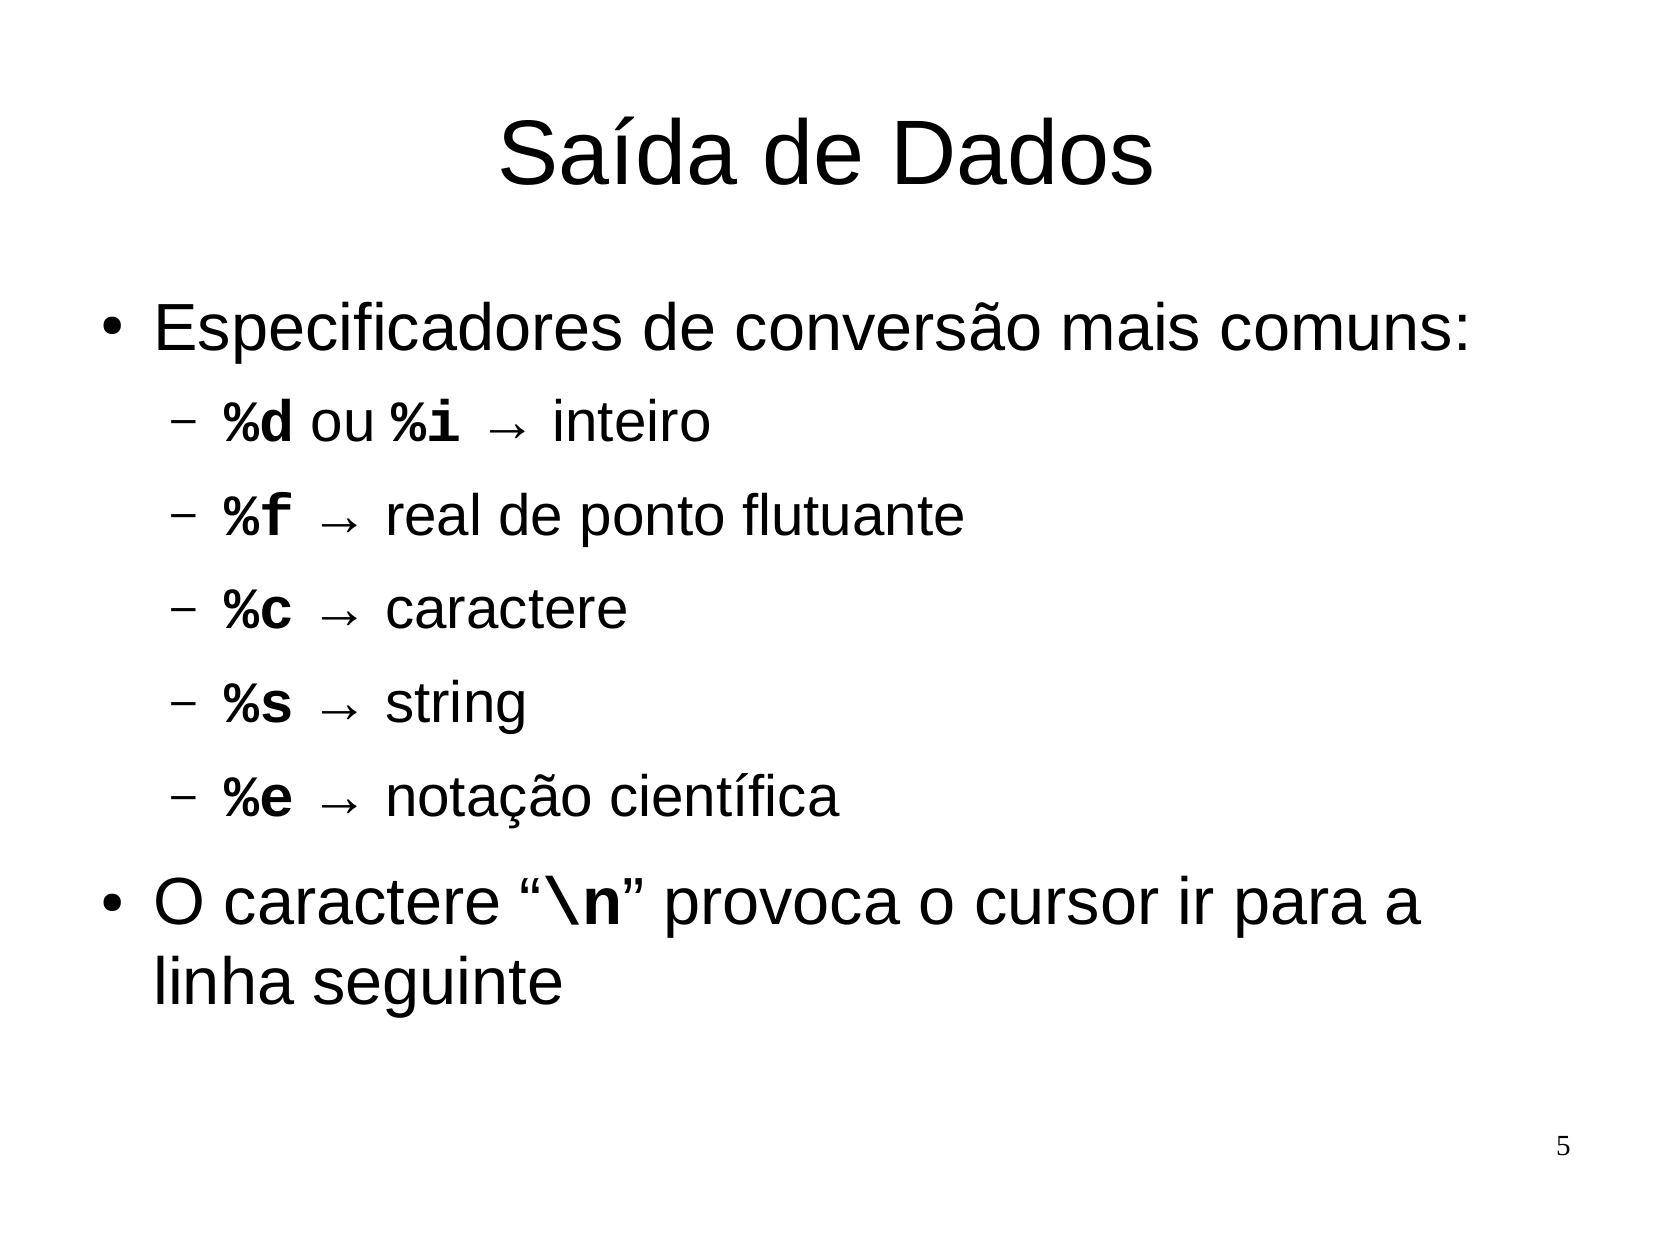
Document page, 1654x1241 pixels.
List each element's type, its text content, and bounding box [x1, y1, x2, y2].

title Saída de Dados [82, 49, 1571, 257]
list Especificadores de conversão mais comuns: %d ou %i → inteiro %f → real de ponto flutuante %c → caractere %s → string %e → notação científica O caractere “\n” provoca o cursor ir para a linha seguinte [82, 290, 1571, 1134]
